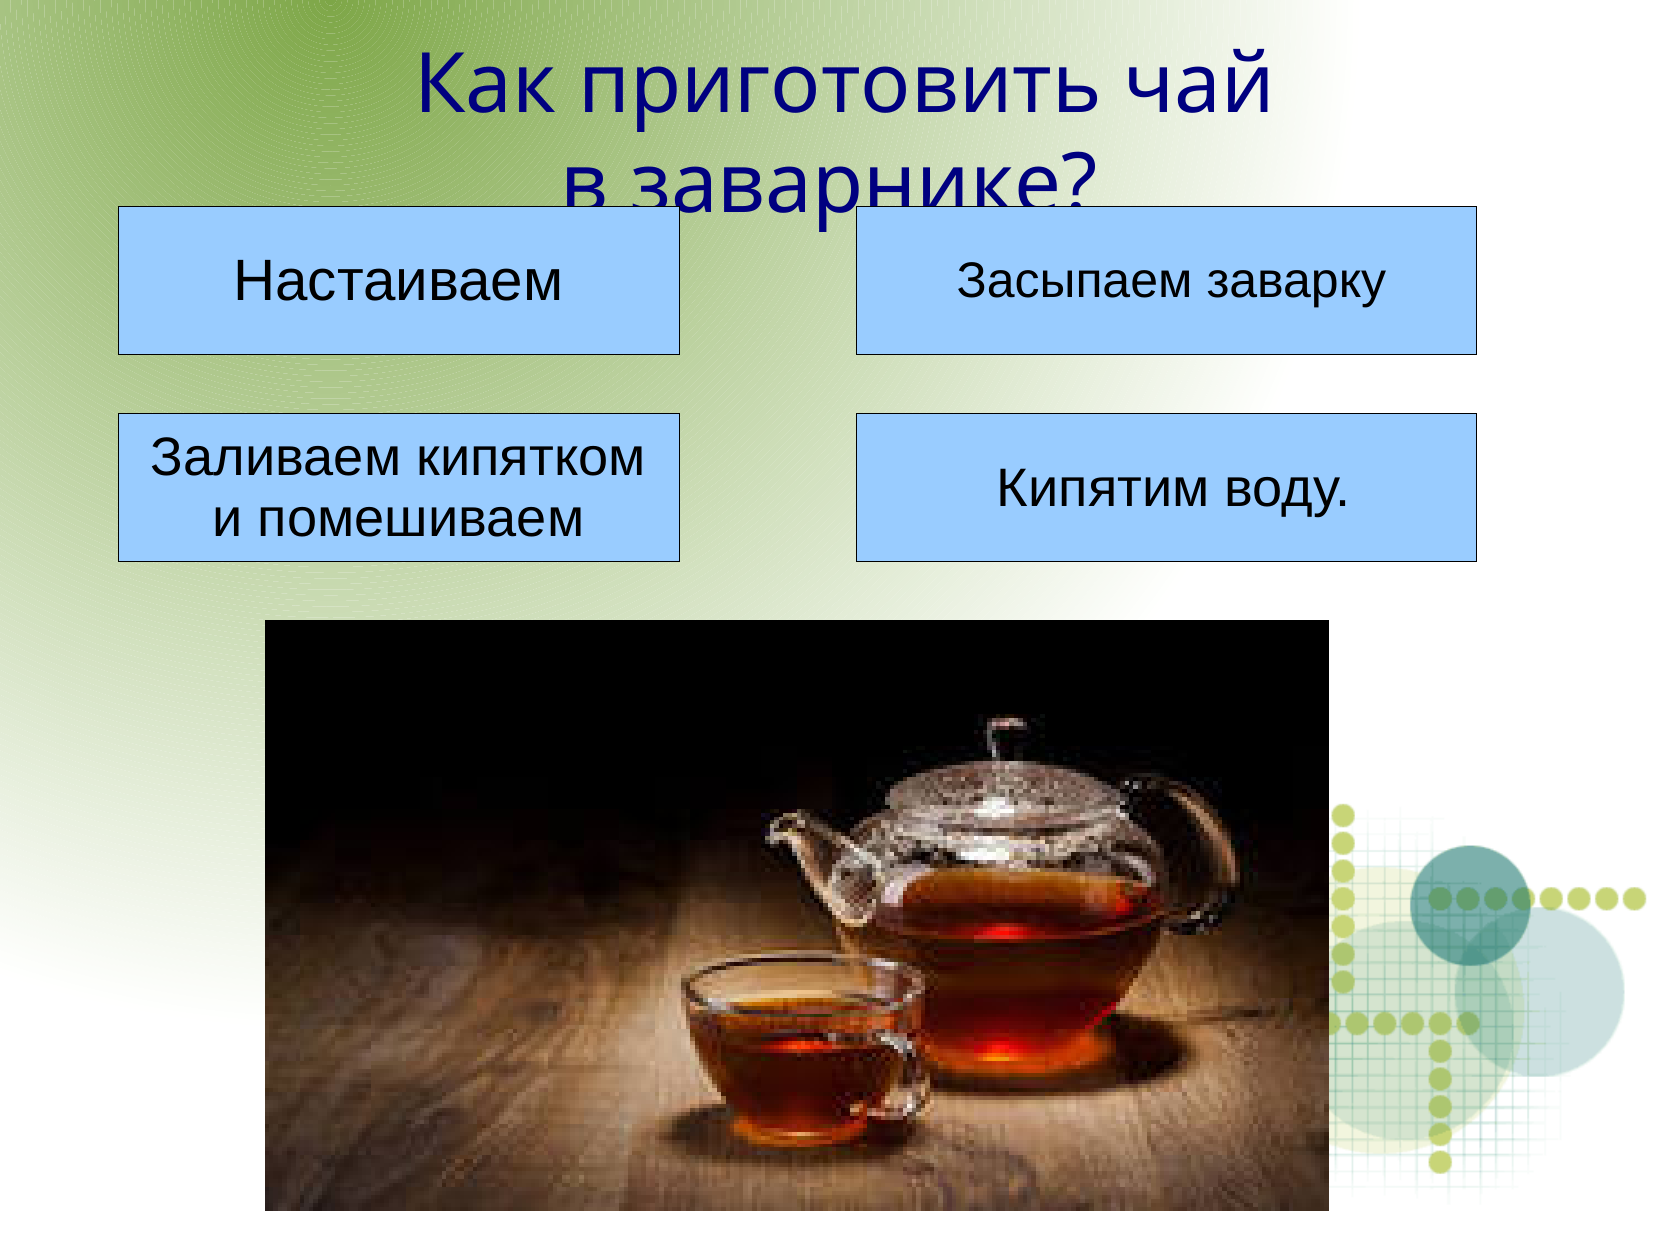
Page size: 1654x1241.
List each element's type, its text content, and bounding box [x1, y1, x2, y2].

picture [265, 620, 1329, 1211]
text_box Заливаем кипятком и помешиваем [118, 413, 680, 562]
text_box Засыпаем заварку [856, 206, 1477, 355]
title Как приготовить чай в заварнике? [123, 29, 1536, 207]
text_box Настаиваем [118, 206, 680, 355]
text_box Кипятим воду. [856, 413, 1477, 562]
